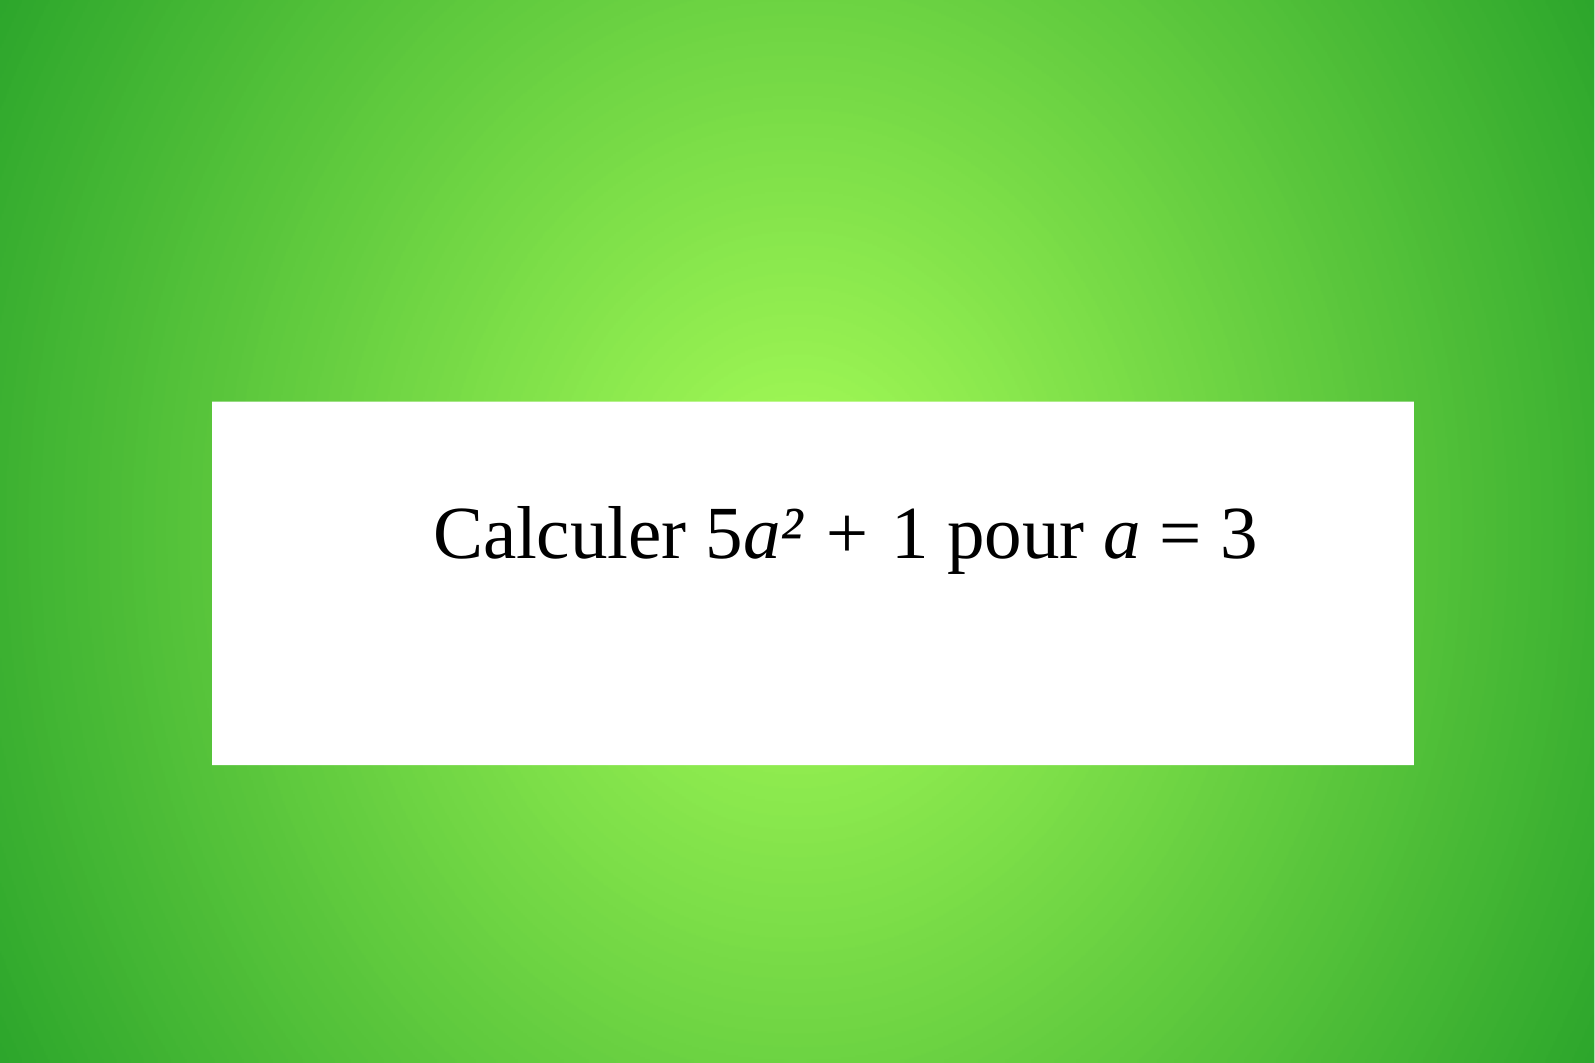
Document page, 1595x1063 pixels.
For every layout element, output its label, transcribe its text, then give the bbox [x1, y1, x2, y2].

text_box Calculer 5a² + 1 pour a = 3 [212, 401, 1414, 766]
picture [0, 0, 1595, 1063]
